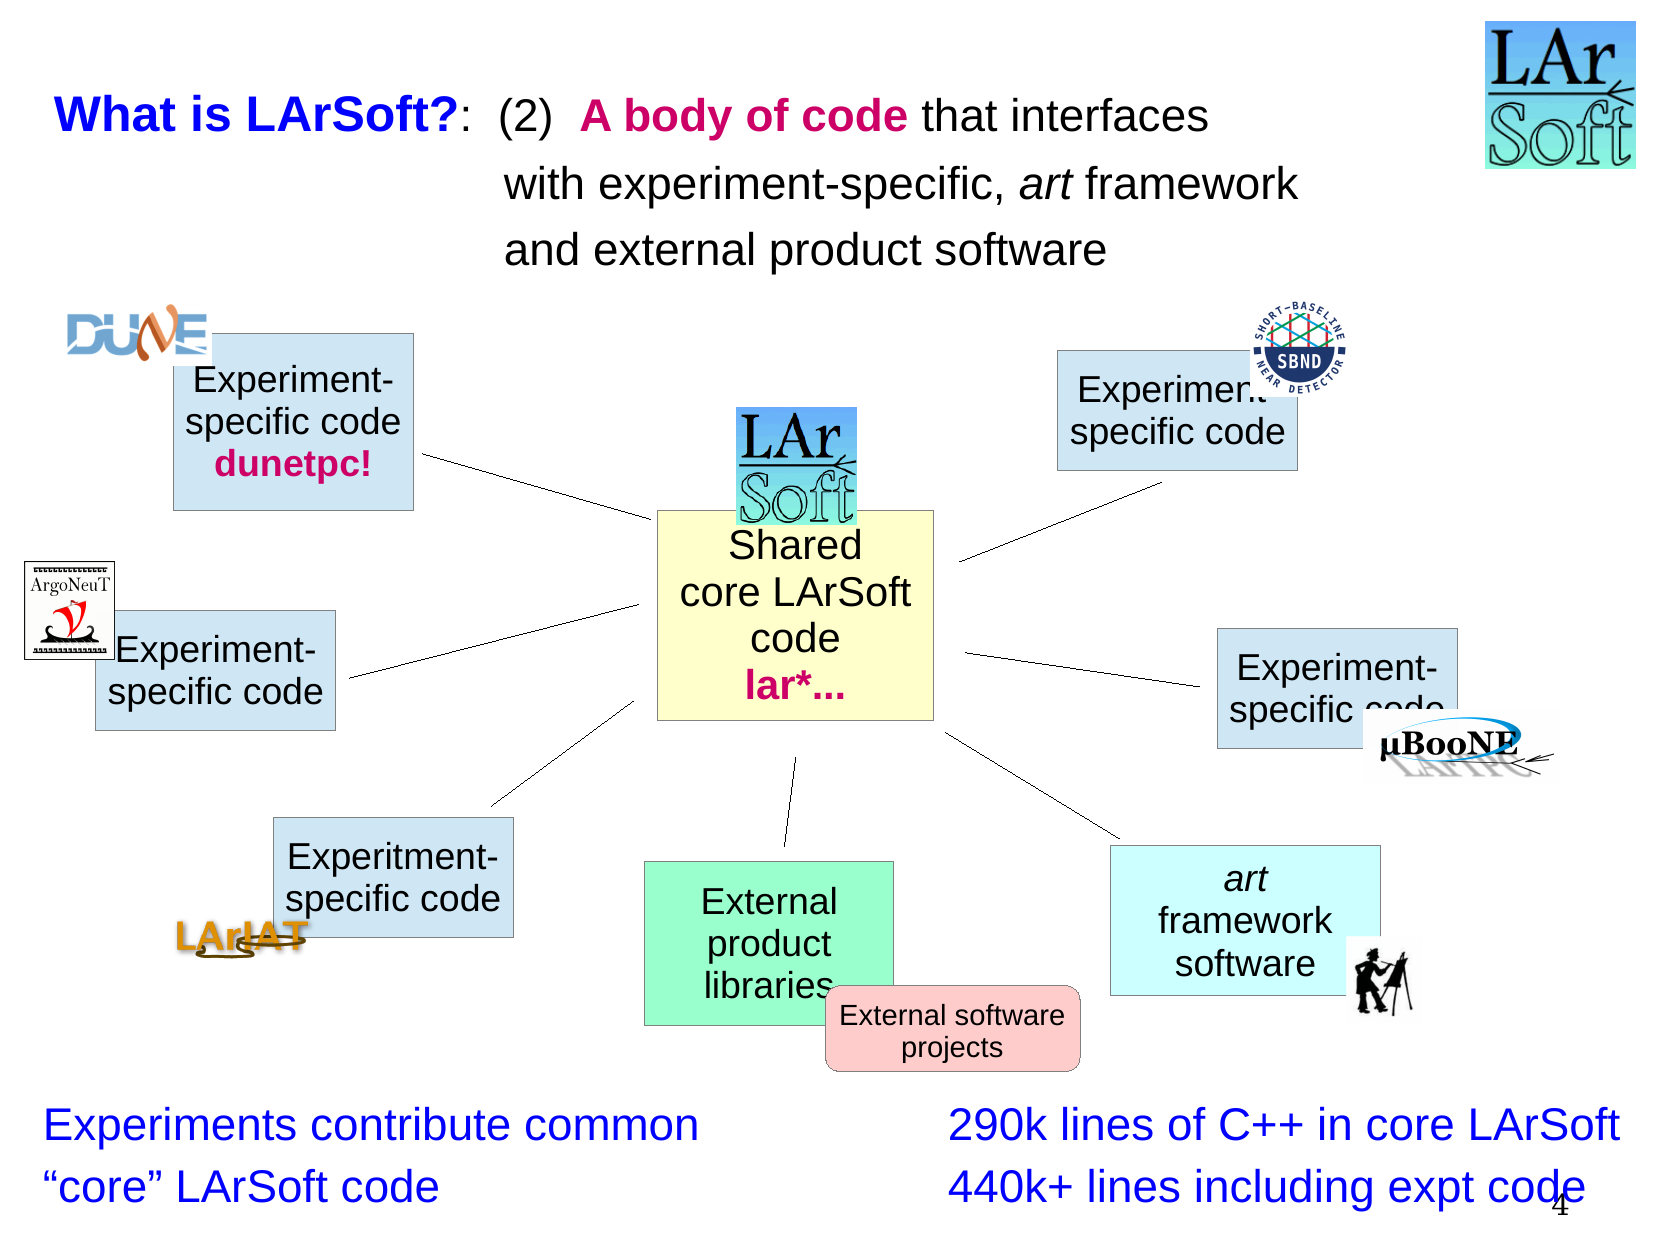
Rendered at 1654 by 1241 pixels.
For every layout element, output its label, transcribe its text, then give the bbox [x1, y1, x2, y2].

text_box What is LArSoft?: (2) A body of code that interfaces with experiment-specific, art framework and external product software [3, 62, 1324, 267]
text_box art framework software [1110, 845, 1381, 996]
text_box External product libraries [644, 861, 894, 1026]
text_box Shared core LArSoft code lar*... [657, 510, 934, 721]
picture [1363, 709, 1561, 785]
picture [24, 561, 115, 660]
text_box Experiment- specific code [95, 610, 336, 731]
picture [167, 909, 318, 977]
text_box Experiment- specific code dunetpc! [173, 333, 414, 511]
text_box Experiment- specific code [1217, 628, 1458, 749]
picture [736, 407, 857, 525]
text_box External software projects [809, 982, 1215, 1109]
picture [1485, 21, 1636, 169]
text_box Experiment- specific code [1057, 350, 1298, 471]
picture [1346, 936, 1422, 1023]
picture [1250, 298, 1349, 397]
picture [61, 299, 212, 366]
text_box Experiments contribute common “core” LArSoft code [0, 1081, 783, 1241]
text_box 290k lines of C++ in core LArSoft 440k+ lines including expt code [897, 1081, 1653, 1241]
text_box Experitment- specific code [273, 817, 514, 938]
